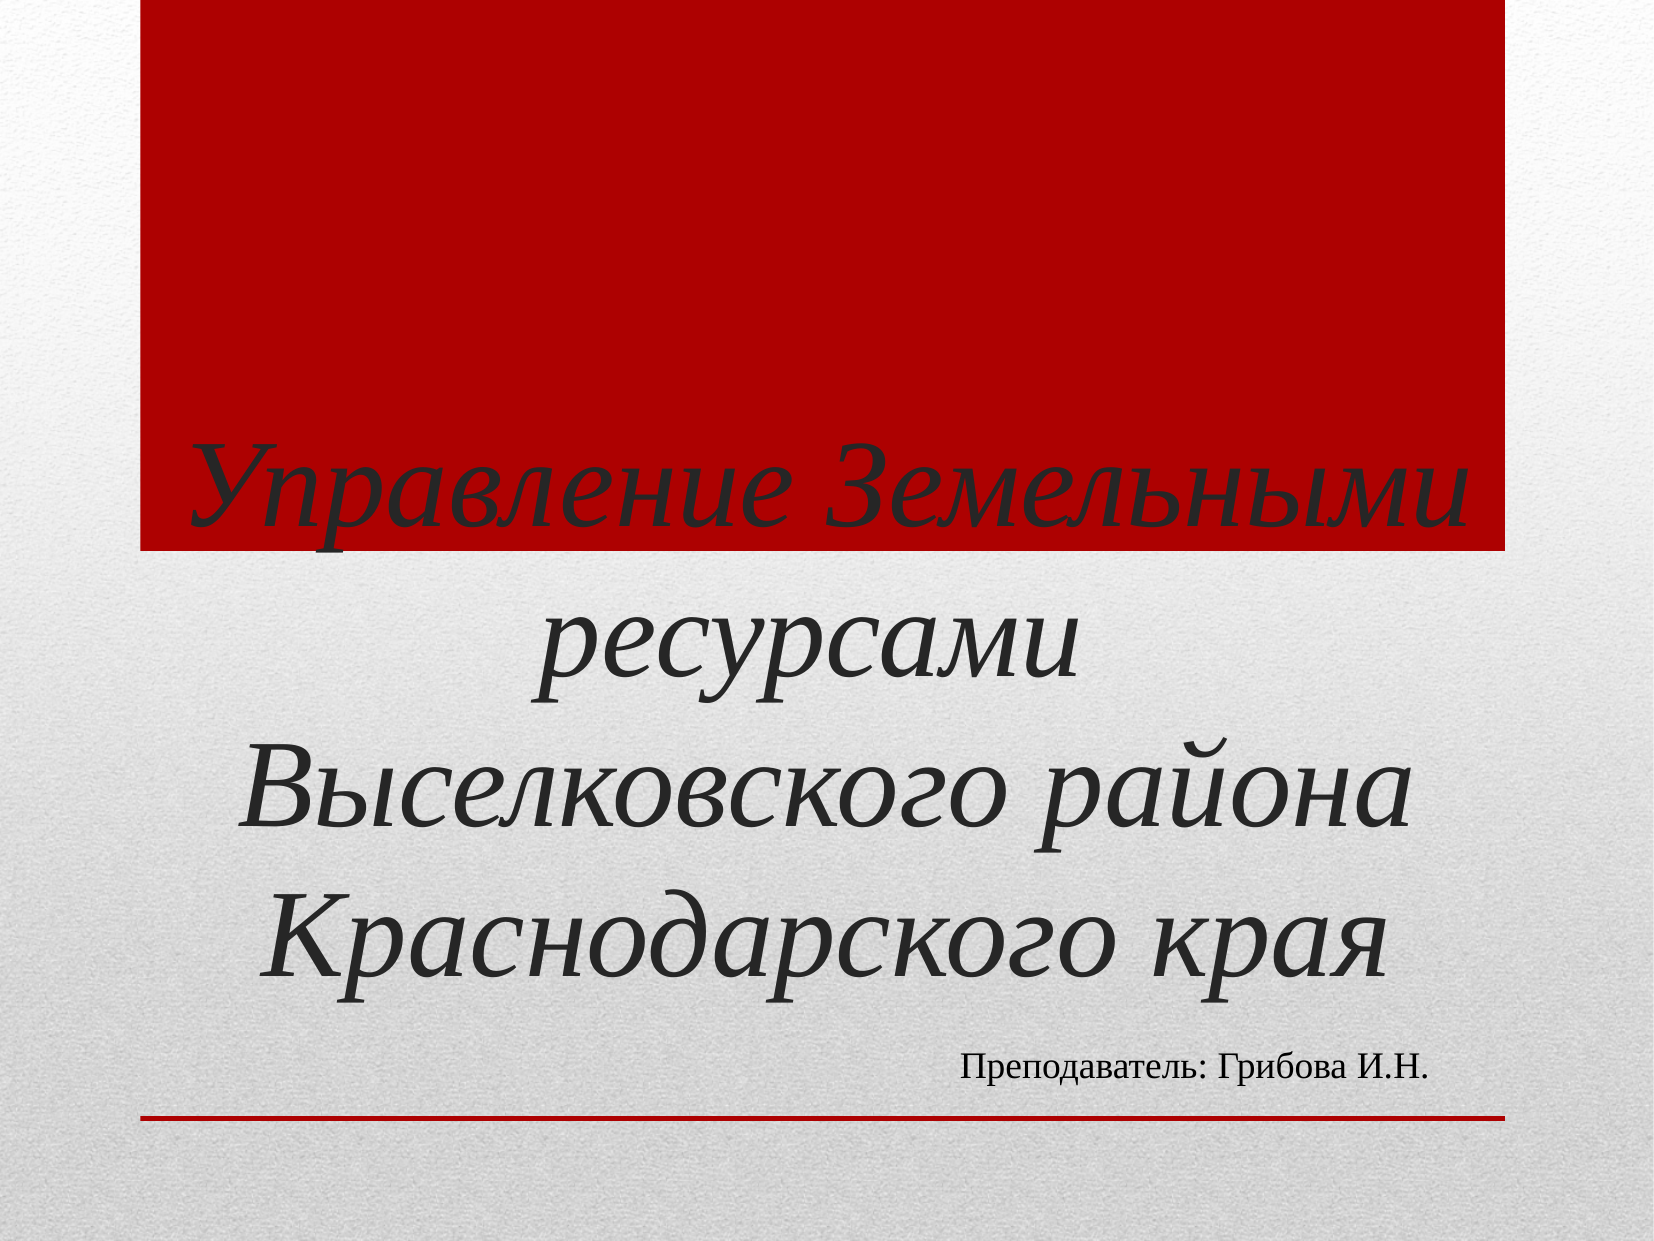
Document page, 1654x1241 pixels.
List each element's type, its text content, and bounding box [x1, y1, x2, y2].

text_box Преподаватель: Грибова И.Н. [945, 1033, 1512, 1094]
title Управление Земельными ресурсами Выселковского района Краснодарского края [35, 112, 1619, 1010]
